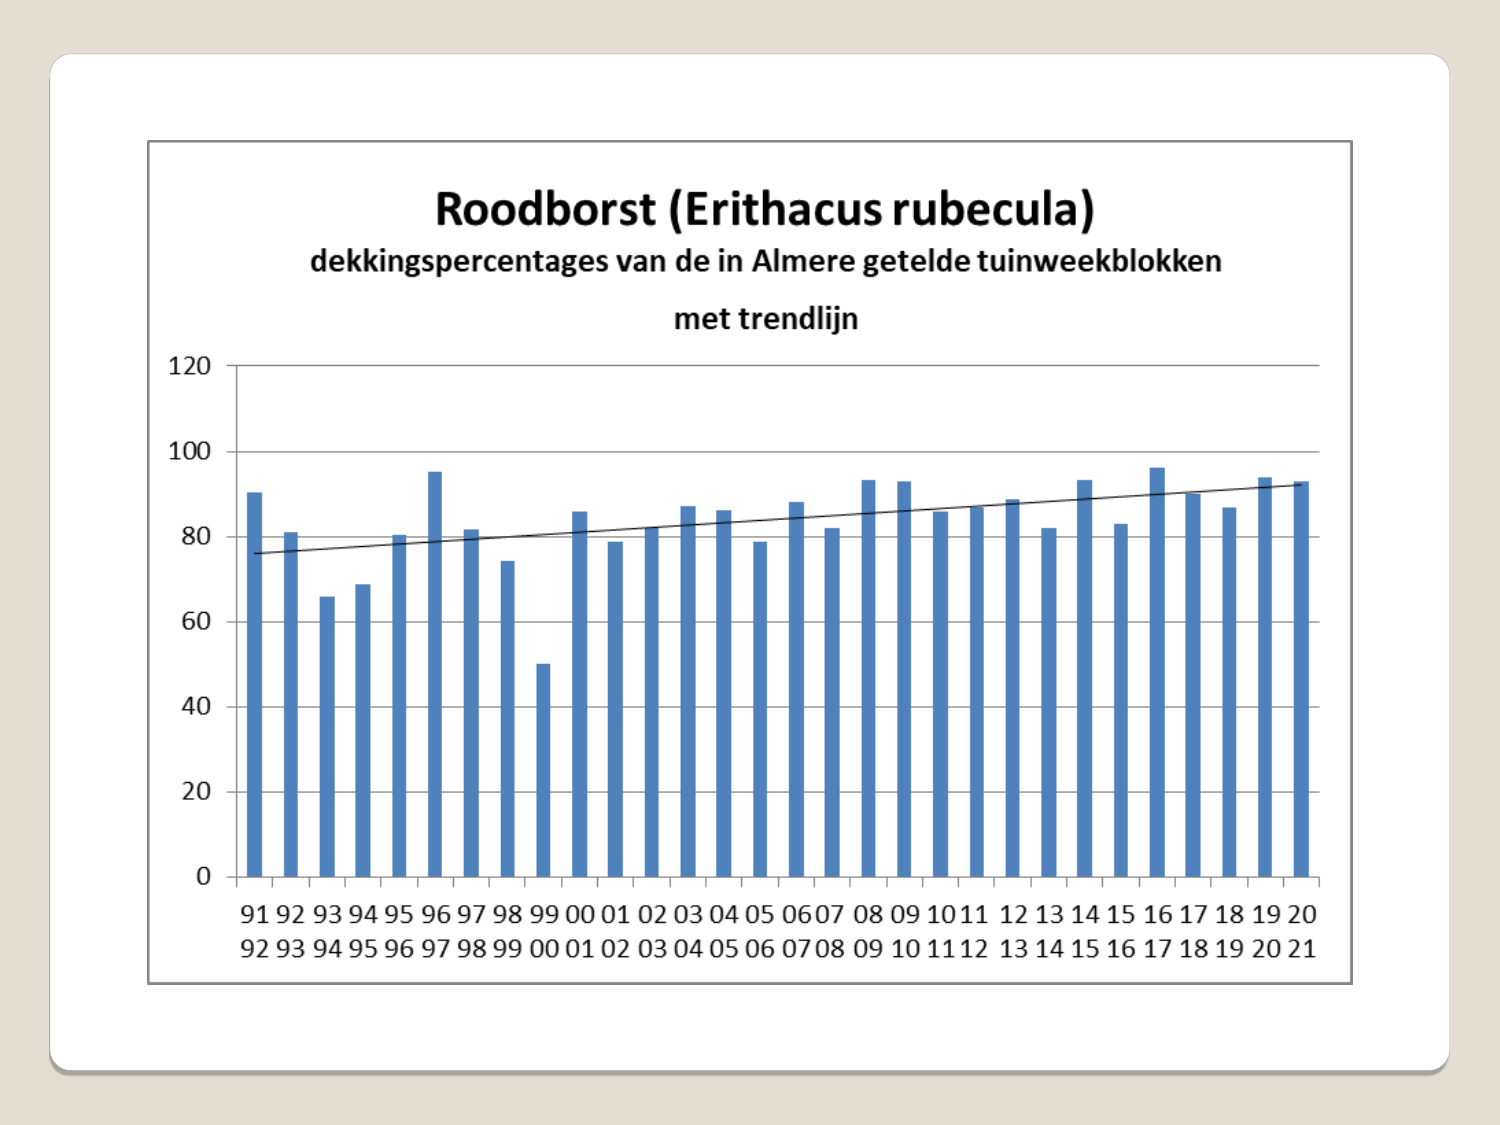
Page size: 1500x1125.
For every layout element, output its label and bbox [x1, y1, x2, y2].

picture [147, 140, 1353, 985]
